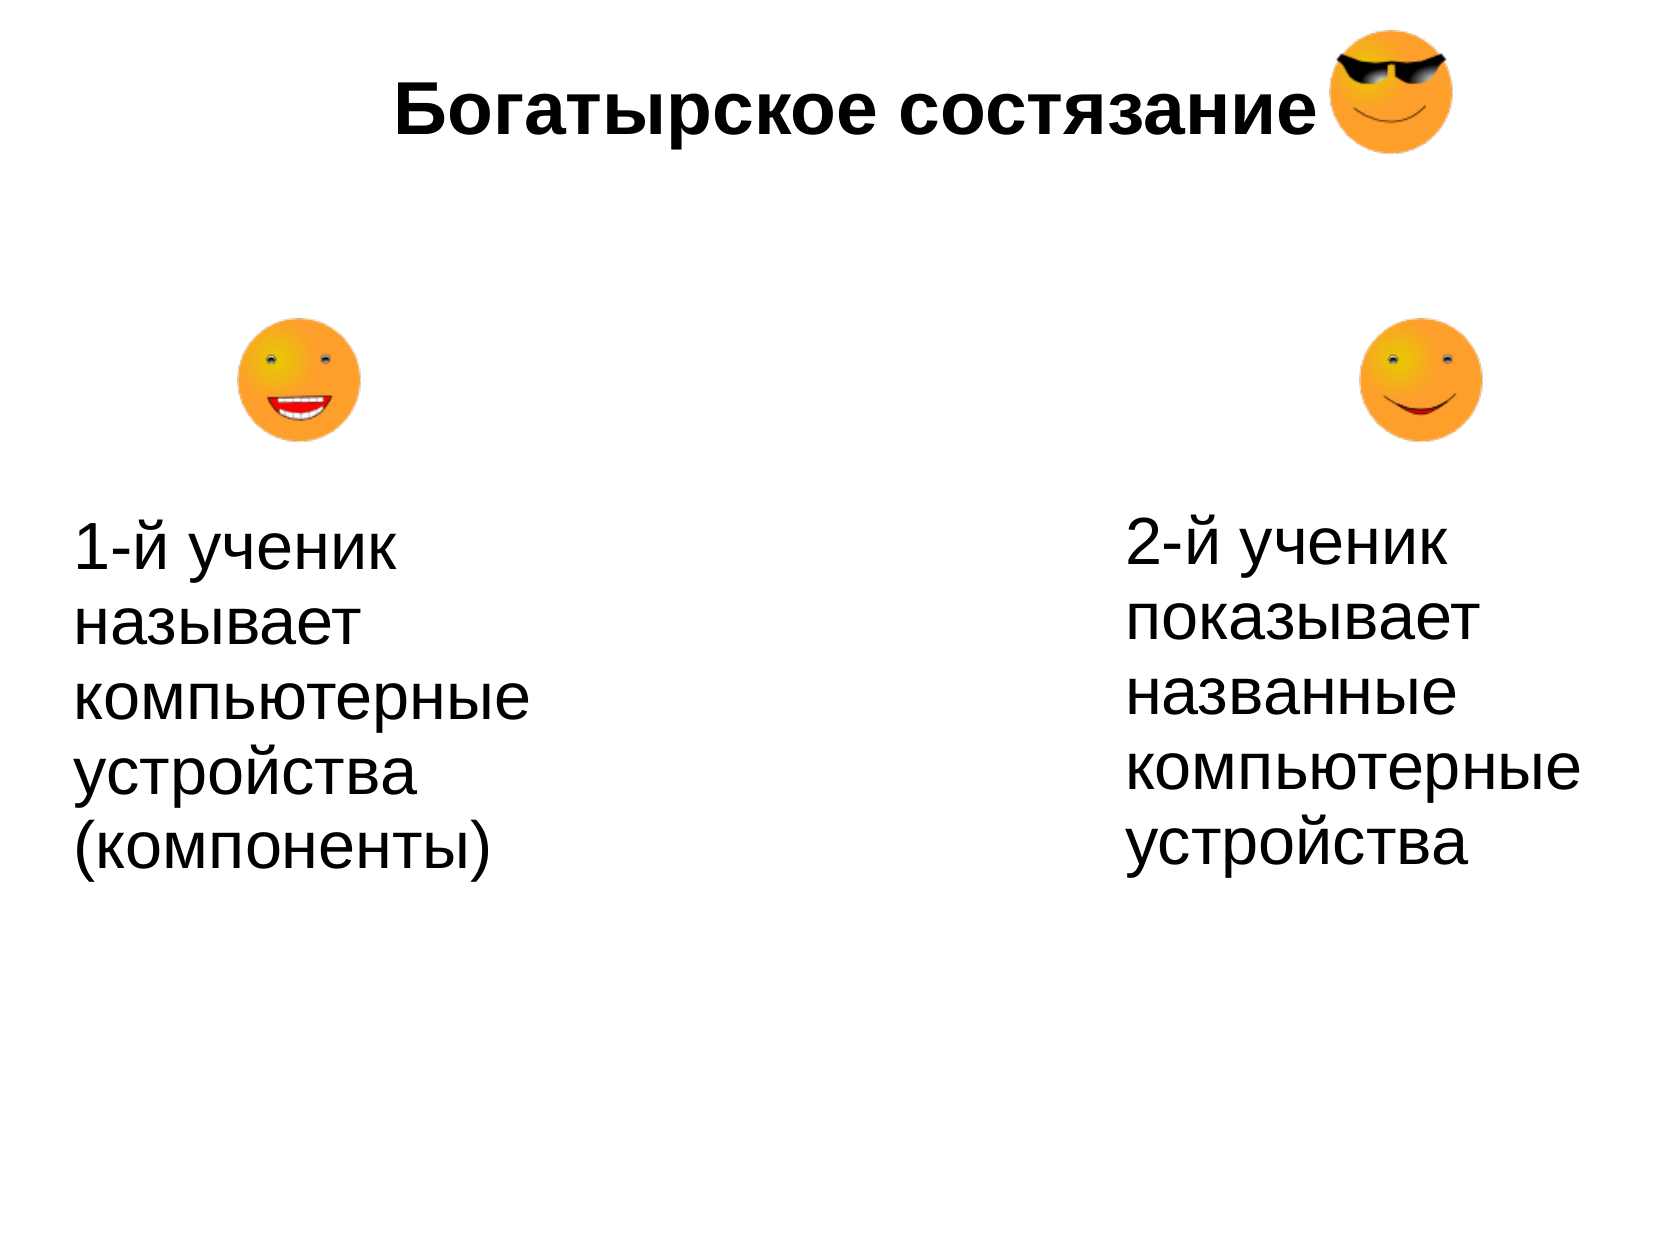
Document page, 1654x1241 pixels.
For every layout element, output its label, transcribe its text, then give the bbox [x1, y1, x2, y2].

text_box Богатырское состязание [236, 59, 1477, 158]
text_box 2-й ученик показывает названные компьютерные устройства [1110, 497, 1642, 886]
picture [1358, 317, 1484, 443]
picture [1328, 29, 1454, 155]
text_box 1-й ученик называет компьютерные устройства (компоненты) [59, 501, 591, 891]
picture [236, 317, 362, 443]
